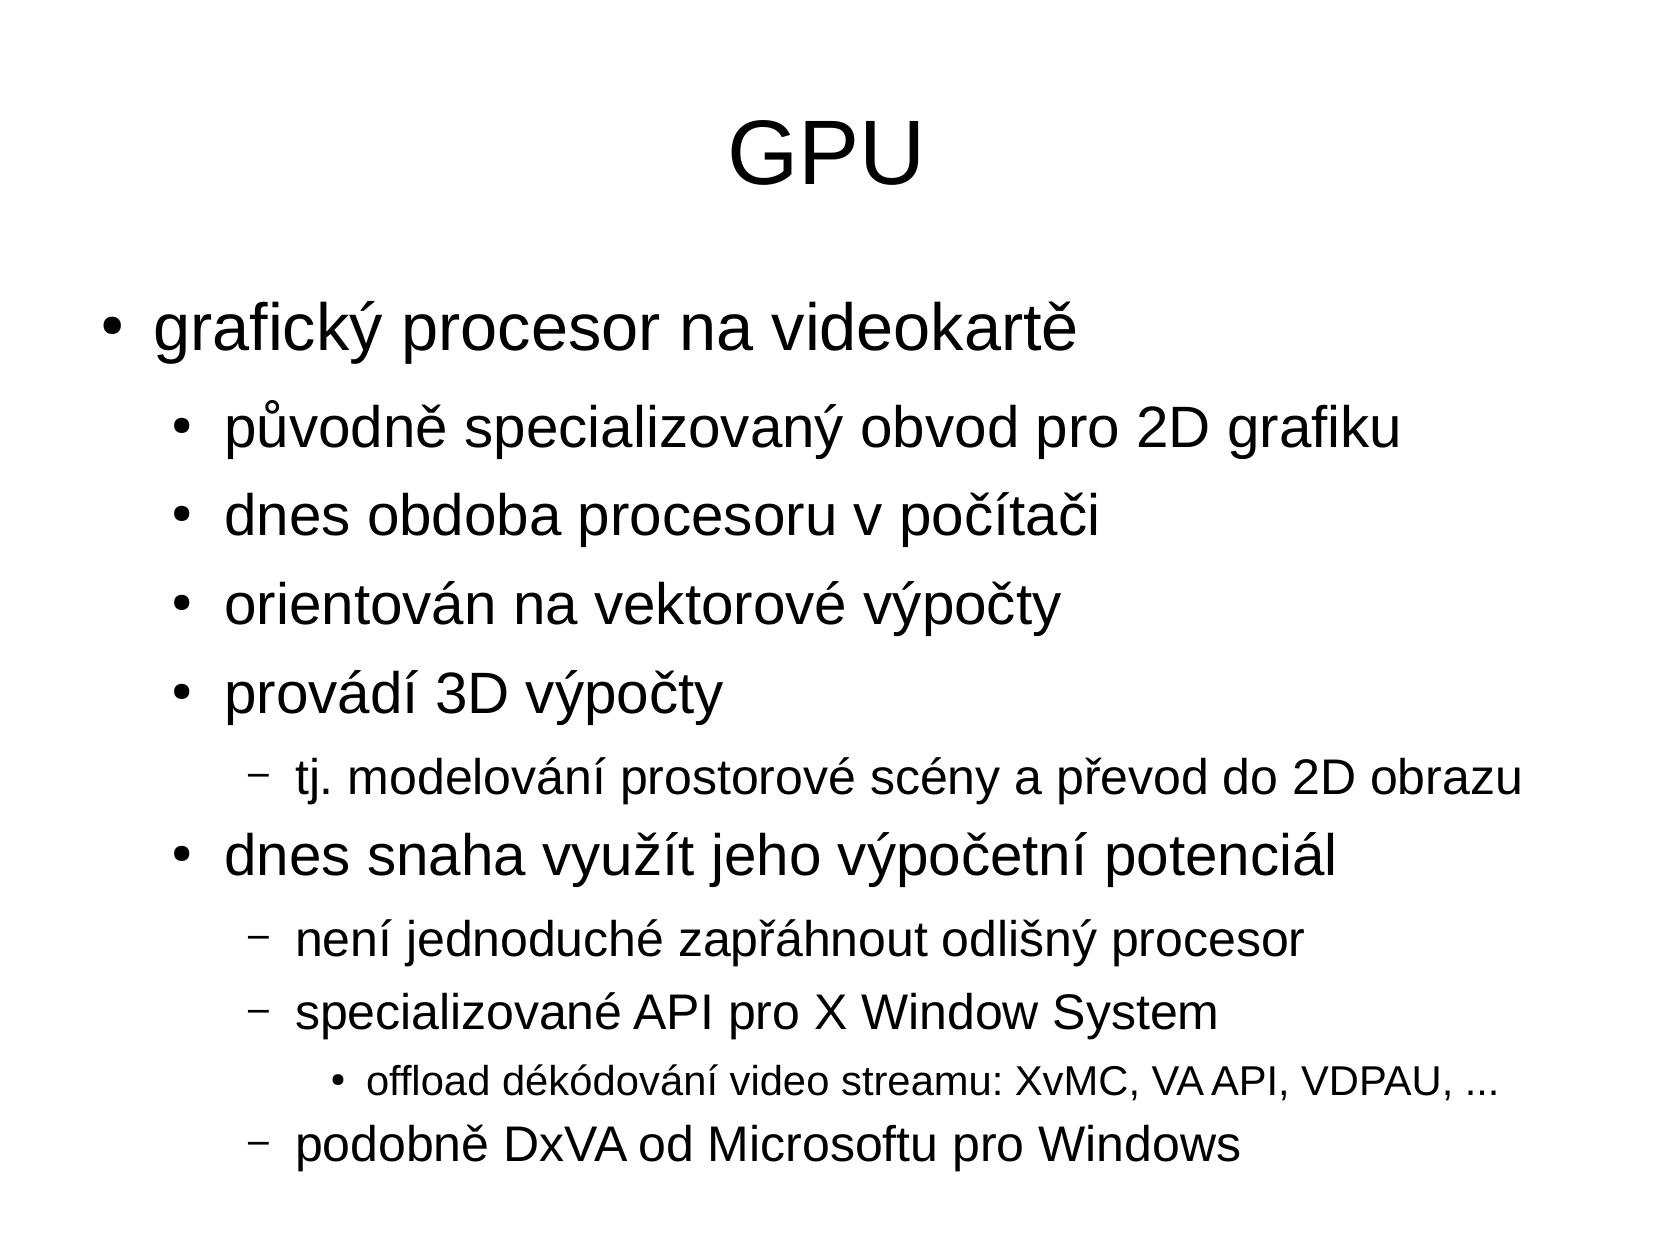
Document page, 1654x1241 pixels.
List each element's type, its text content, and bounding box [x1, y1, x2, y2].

list grafický procesor na videokartě původně specializovaný obvod pro 2D grafiku dnes obdoba procesoru v počítači orientován na vektorové výpočty provádí 3D výpočty tj. modelování prostorové scény a převod do 2D obrazu dnes snaha využít jeho výpočetní potenciál není jednoduché zapřáhnout odlišný procesor specializované API pro X Window System offload dékódování video streamu: XvMC, VA API, VDPAU, ... podobně DxVA od Microsoftu pro Windows [82, 290, 1571, 1172]
title GPU [82, 56, 1571, 250]
